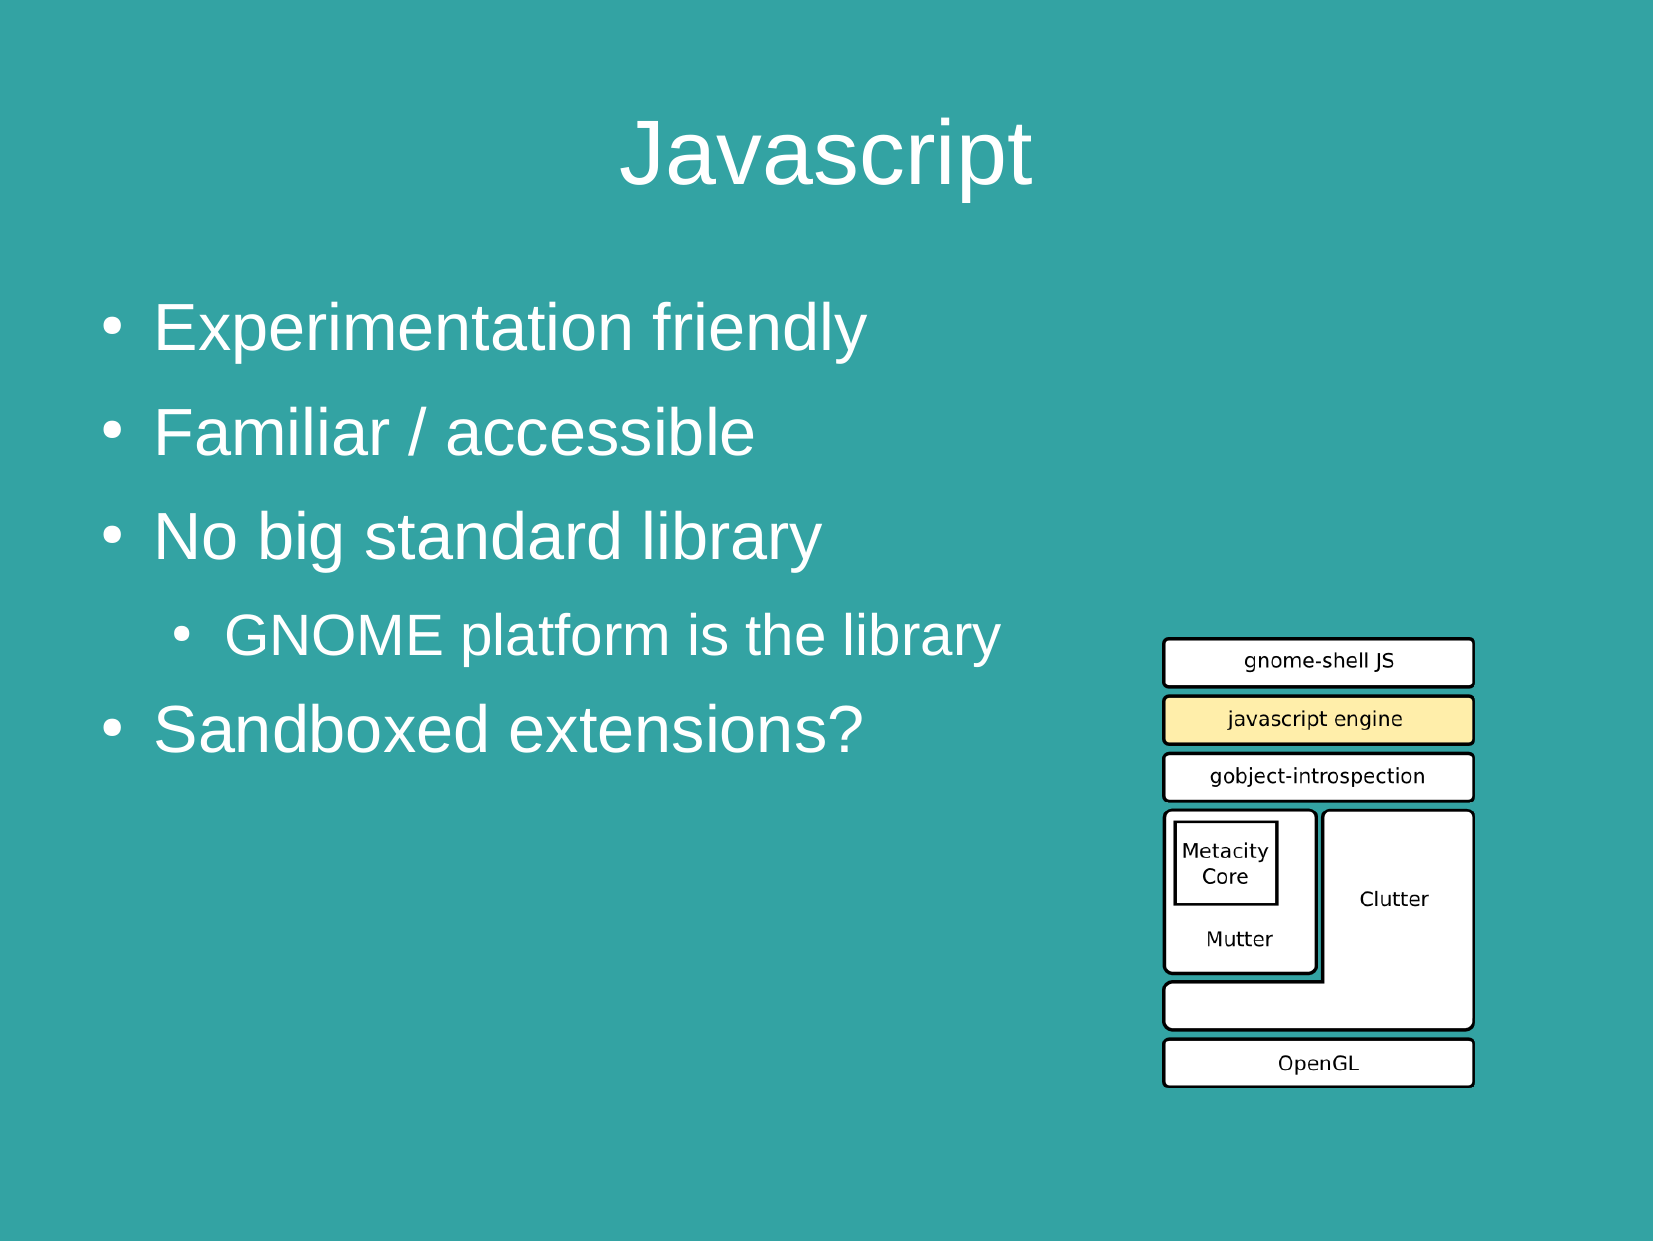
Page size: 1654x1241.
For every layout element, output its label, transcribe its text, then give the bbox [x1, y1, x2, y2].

list Experimentation friendly Familiar / accessible No big standard library GNOME platform is the library Sandboxed extensions? [82, 290, 1571, 1109]
title Javascript [82, 49, 1571, 257]
picture [1162, 637, 1475, 1088]
